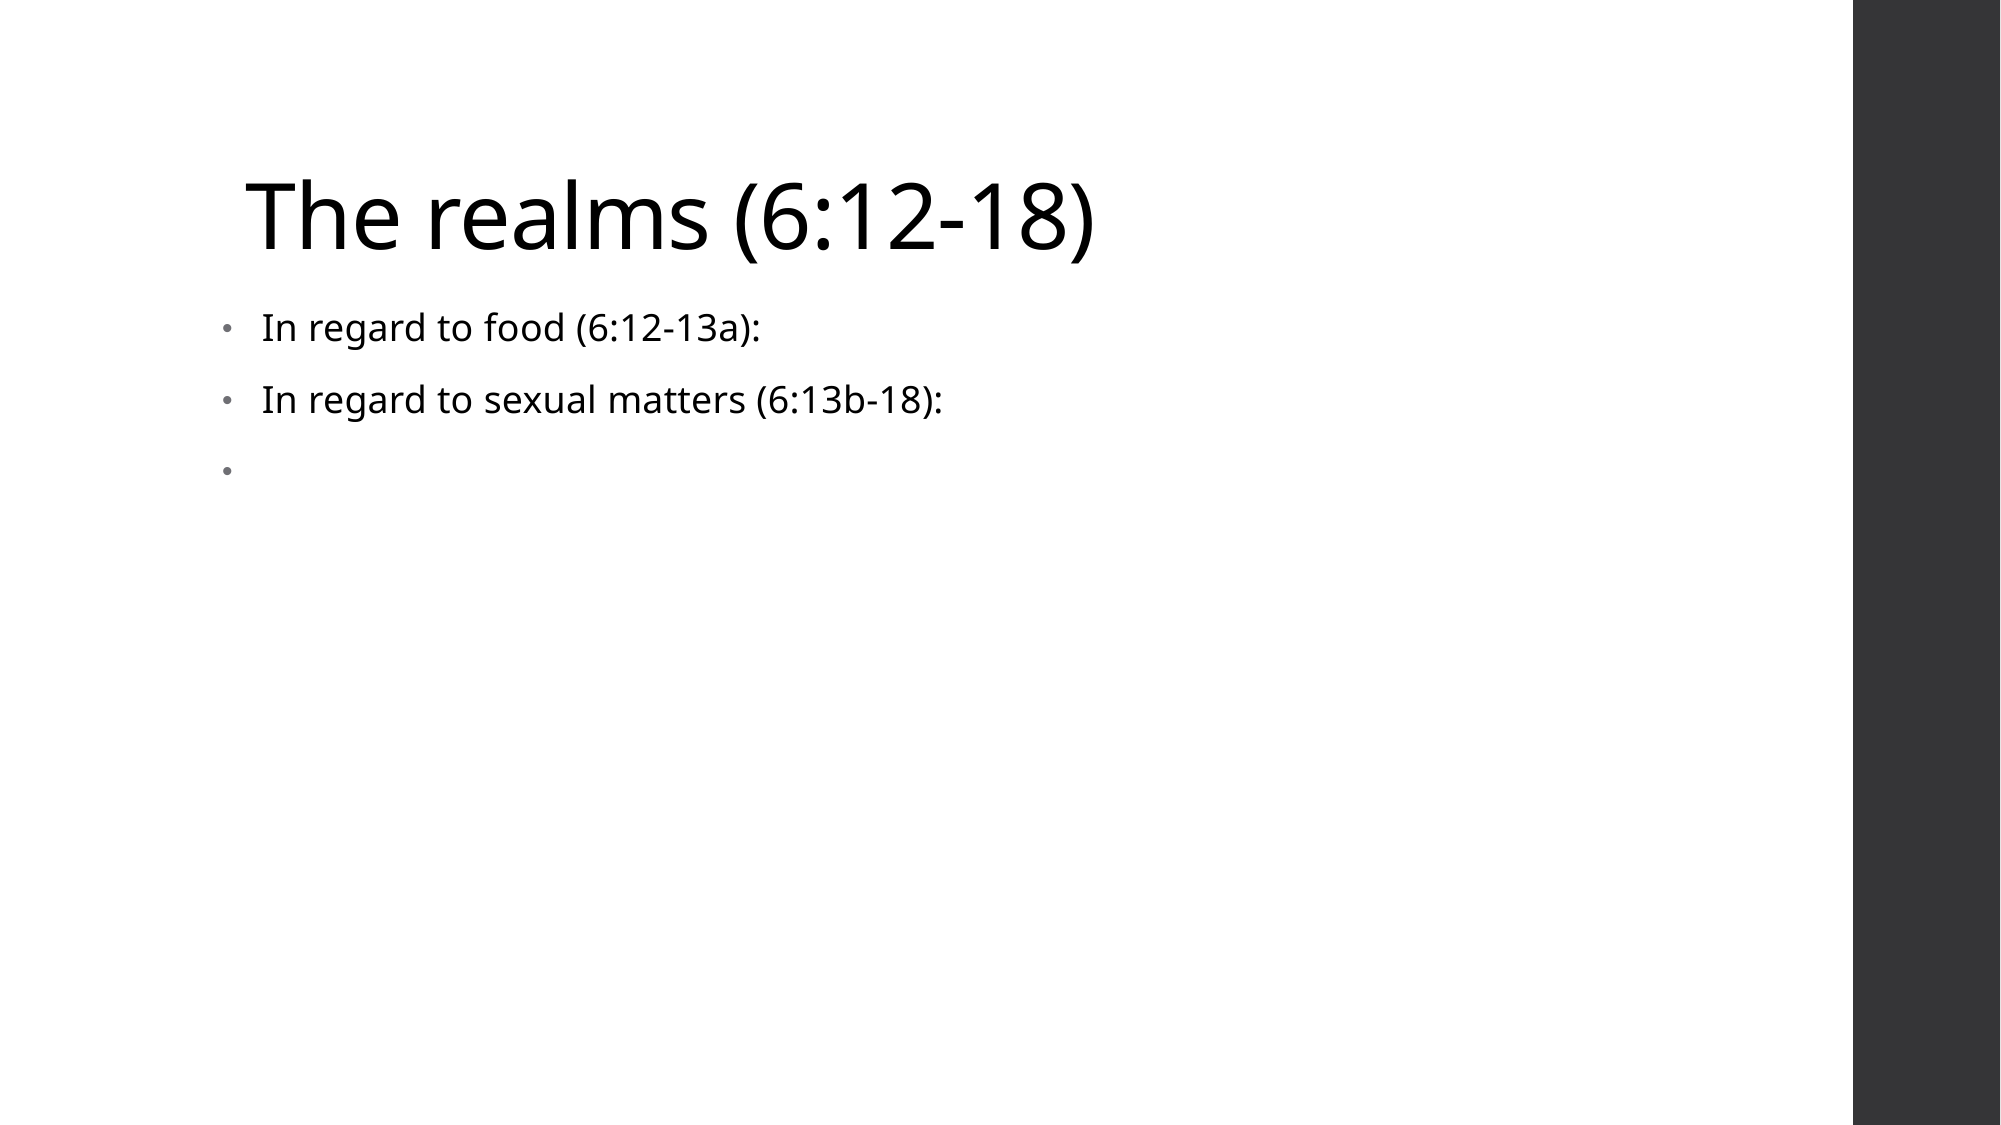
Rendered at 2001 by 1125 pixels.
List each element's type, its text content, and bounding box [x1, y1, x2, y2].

list In regard to food (6:12-13a): In regard to sexual matters (6:13b-18): [206, 299, 1617, 1014]
title The realms (6:12-18) [206, 60, 1797, 278]
